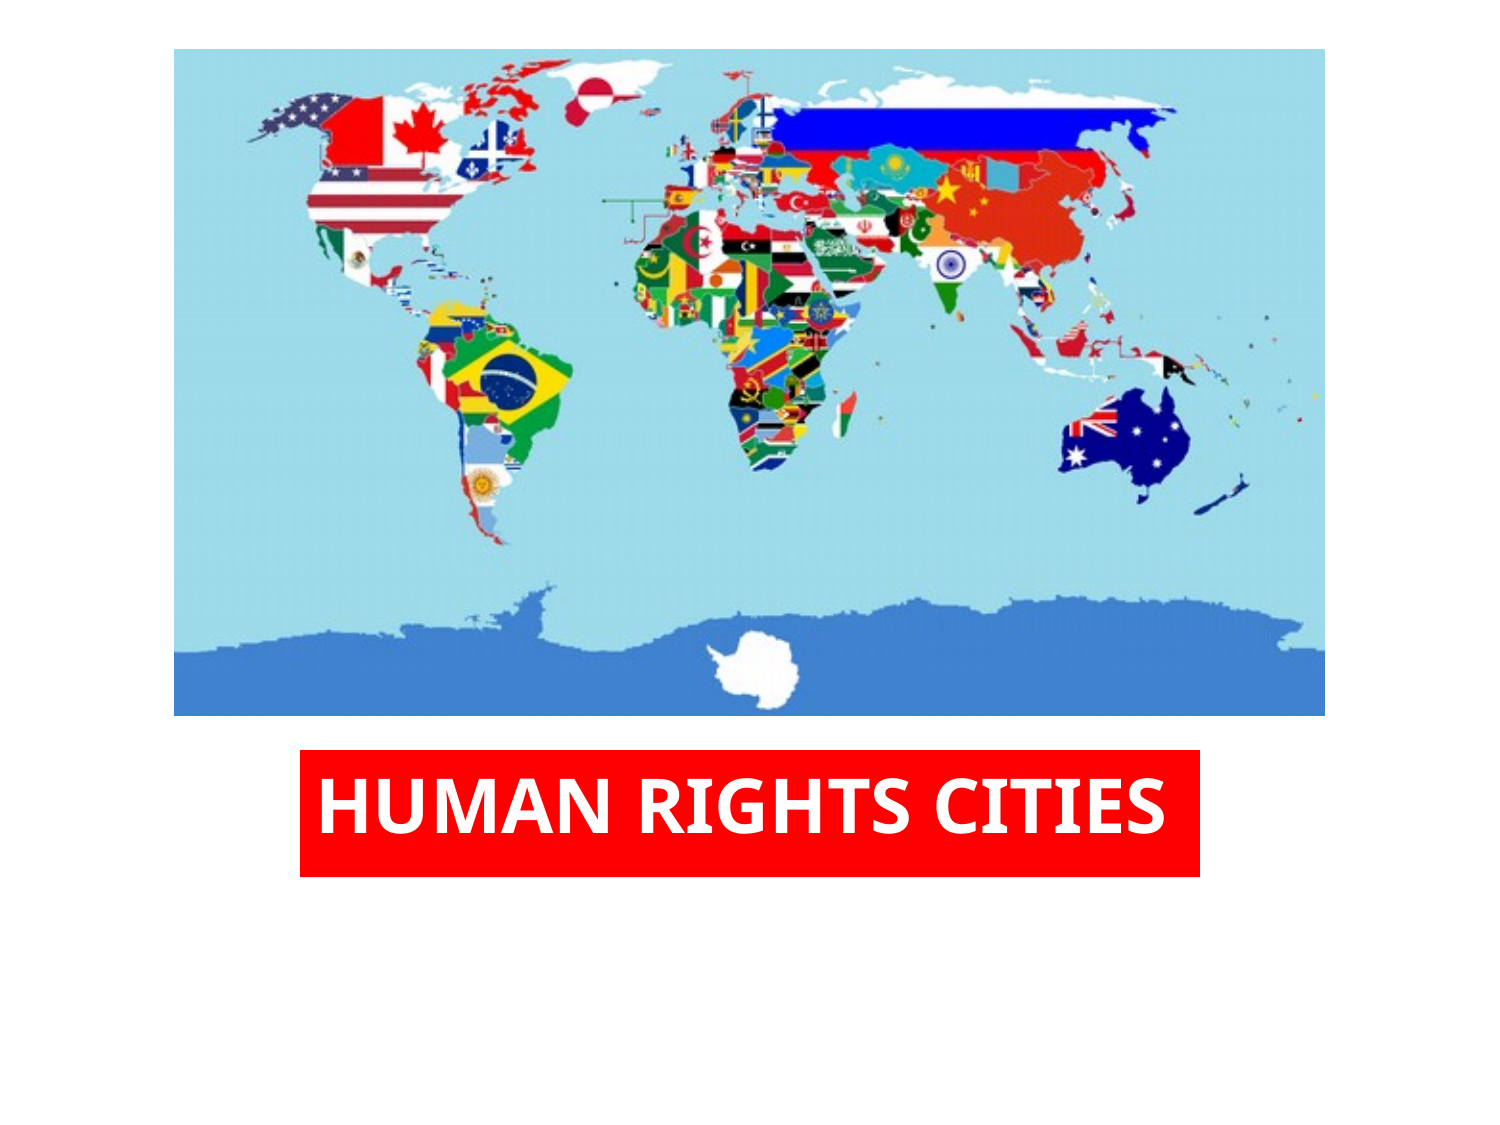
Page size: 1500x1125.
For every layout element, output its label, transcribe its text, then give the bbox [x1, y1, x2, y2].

title Human Rights Cities [300, 750, 1200, 878]
picture [174, 49, 1325, 716]
